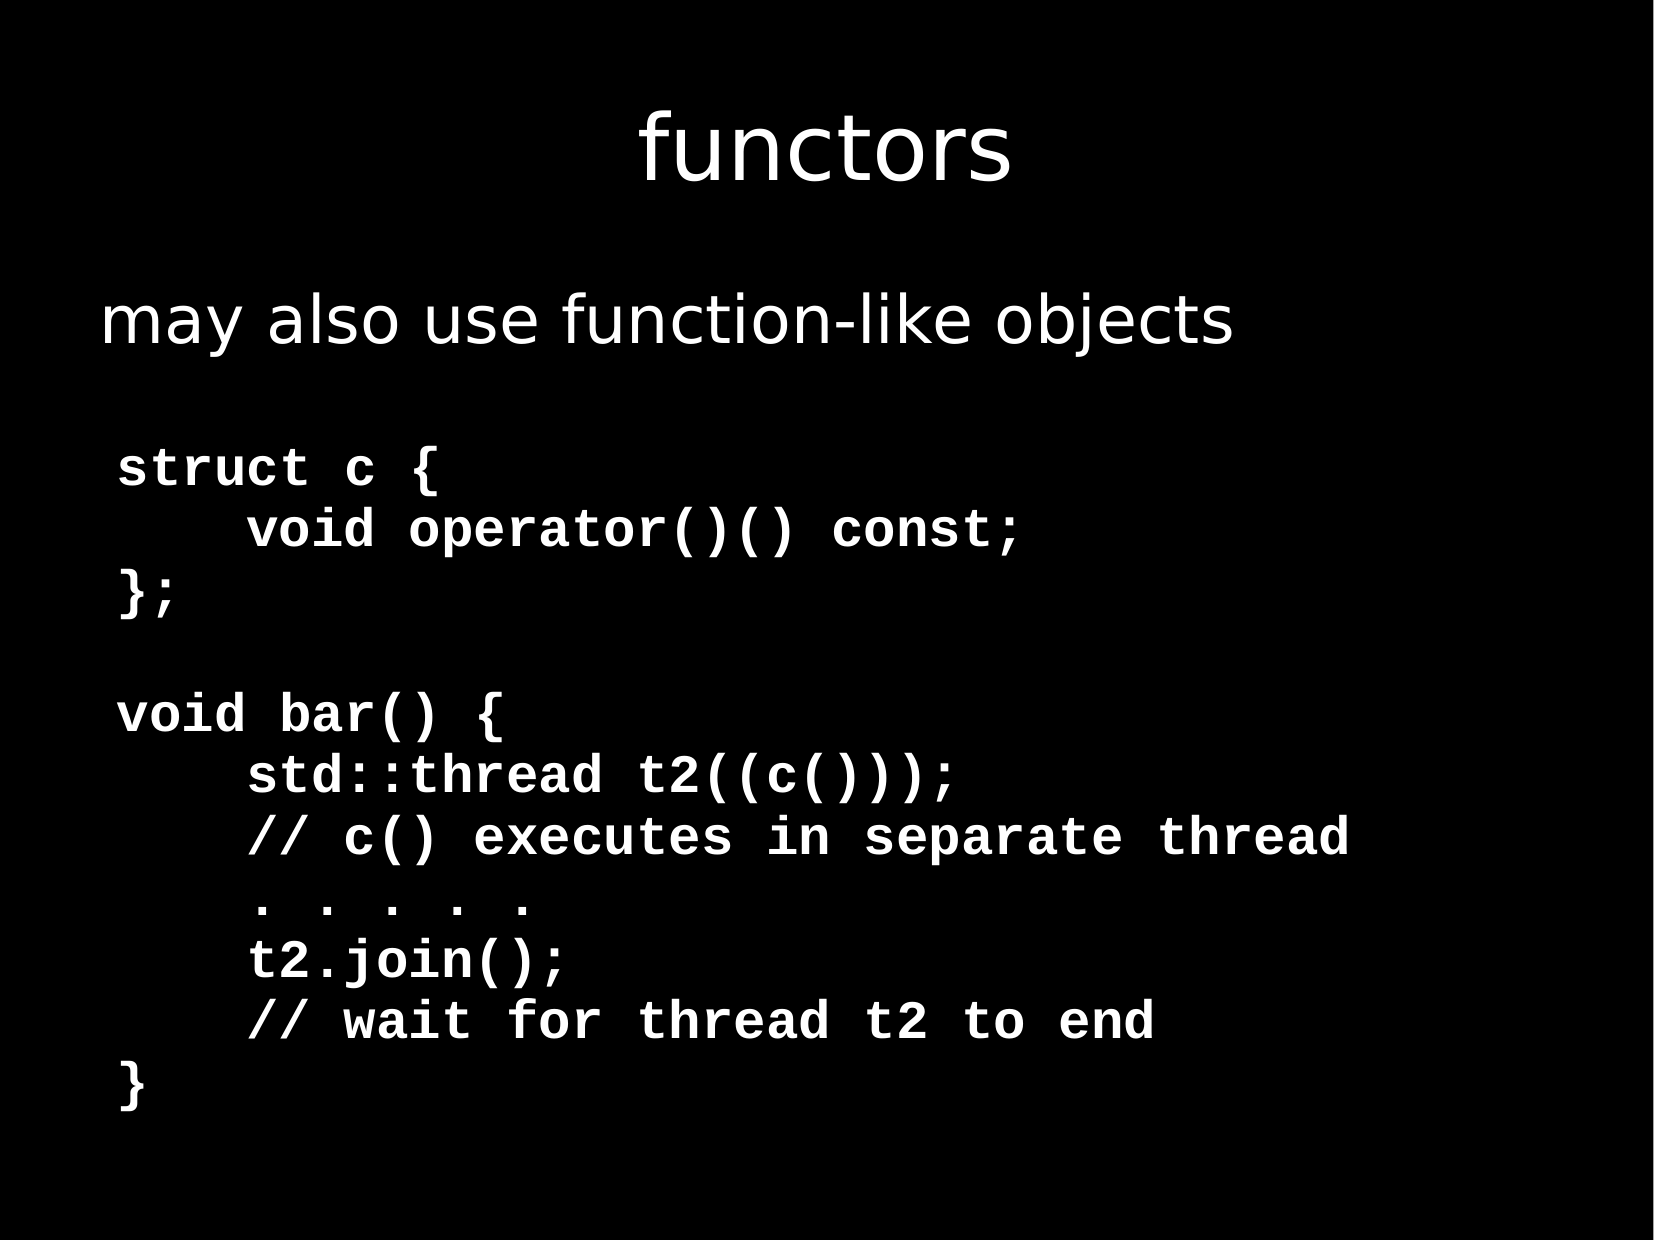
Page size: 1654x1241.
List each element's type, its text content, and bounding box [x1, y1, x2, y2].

title functors [82, 46, 1570, 259]
text_box struct c { void operator()() const; }; void bar() { std::thread t2((c())); // c() executes in separate thread . . . . . t2.join(); // wait for thread t2 to end } [101, 432, 1465, 1125]
list may also use function-like objects [82, 290, 1570, 1109]
